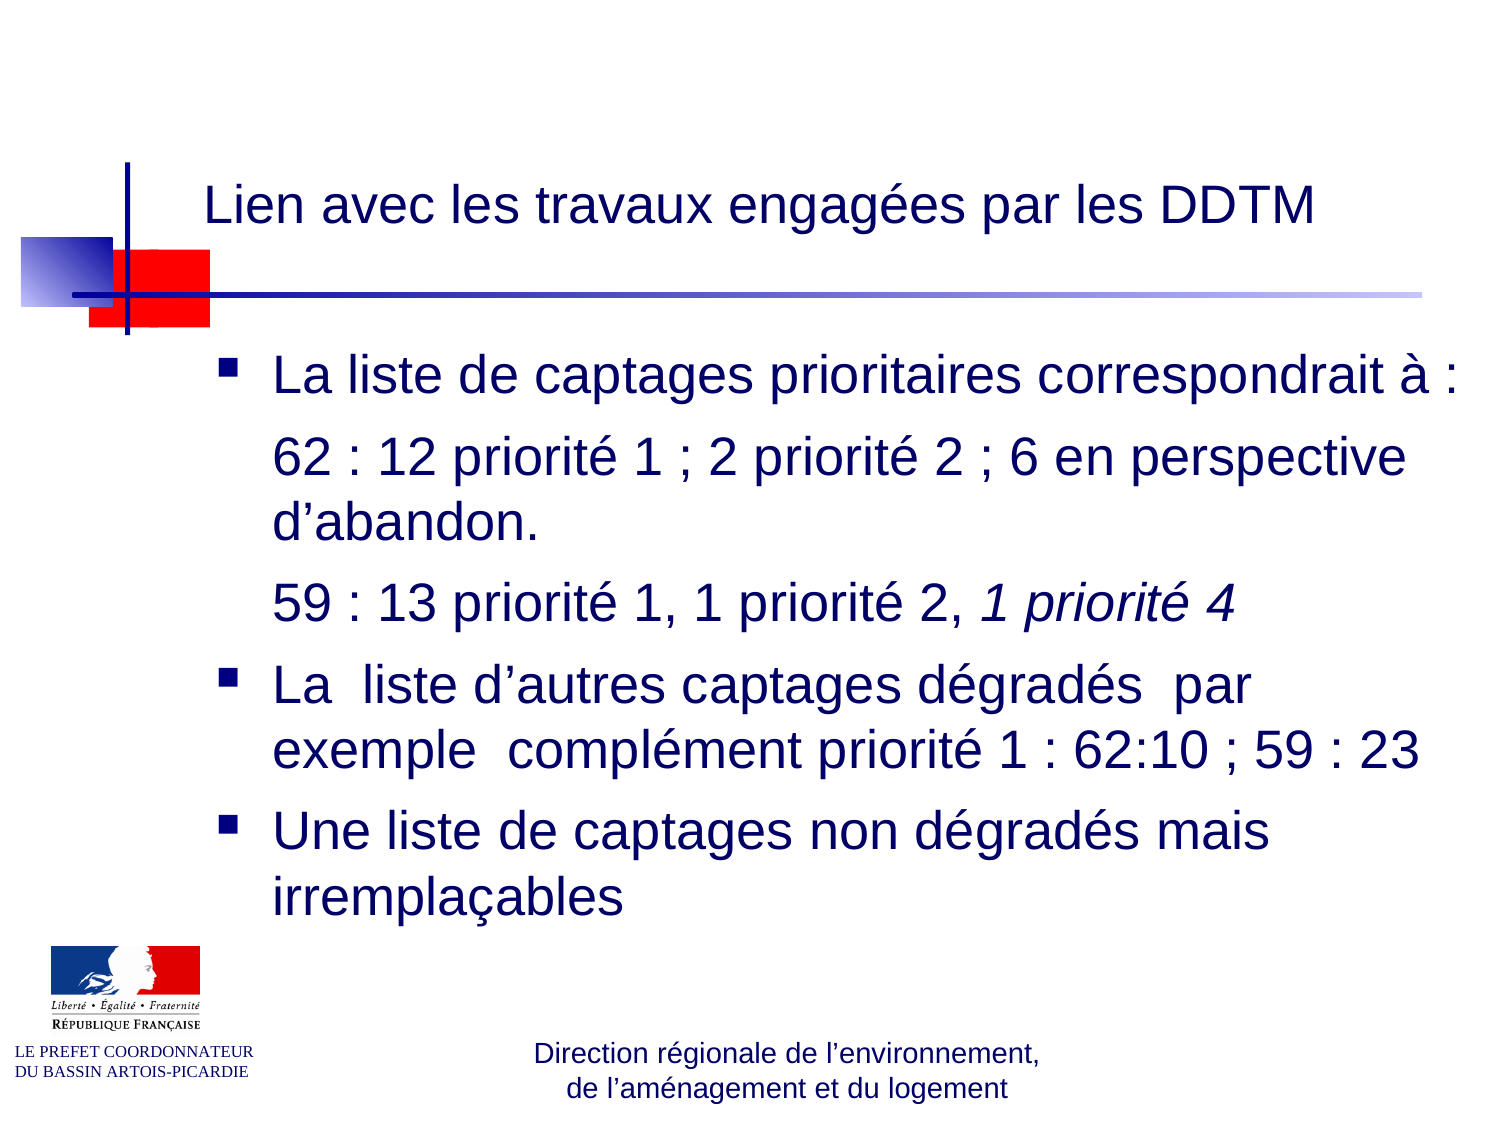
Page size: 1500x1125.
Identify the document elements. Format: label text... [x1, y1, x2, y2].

list La liste de captages prioritaires correspondrait à : 62 : 12 priorité 1 ; 2 priorité 2 ; 6 en perspective d’abandon. 59 : 13 priorité 1, 1 priorité 2, 1 priorité 4 La liste d’autres captages dégradés par exemple complément priorité 1 : 62:10 ; 59 : 23 Une liste de captages non dégradés mais irremplaçables [201, 250, 1477, 1093]
title Lien avec les travaux engagées par les DDTM [188, 100, 1468, 304]
picture [51, 946, 200, 1036]
